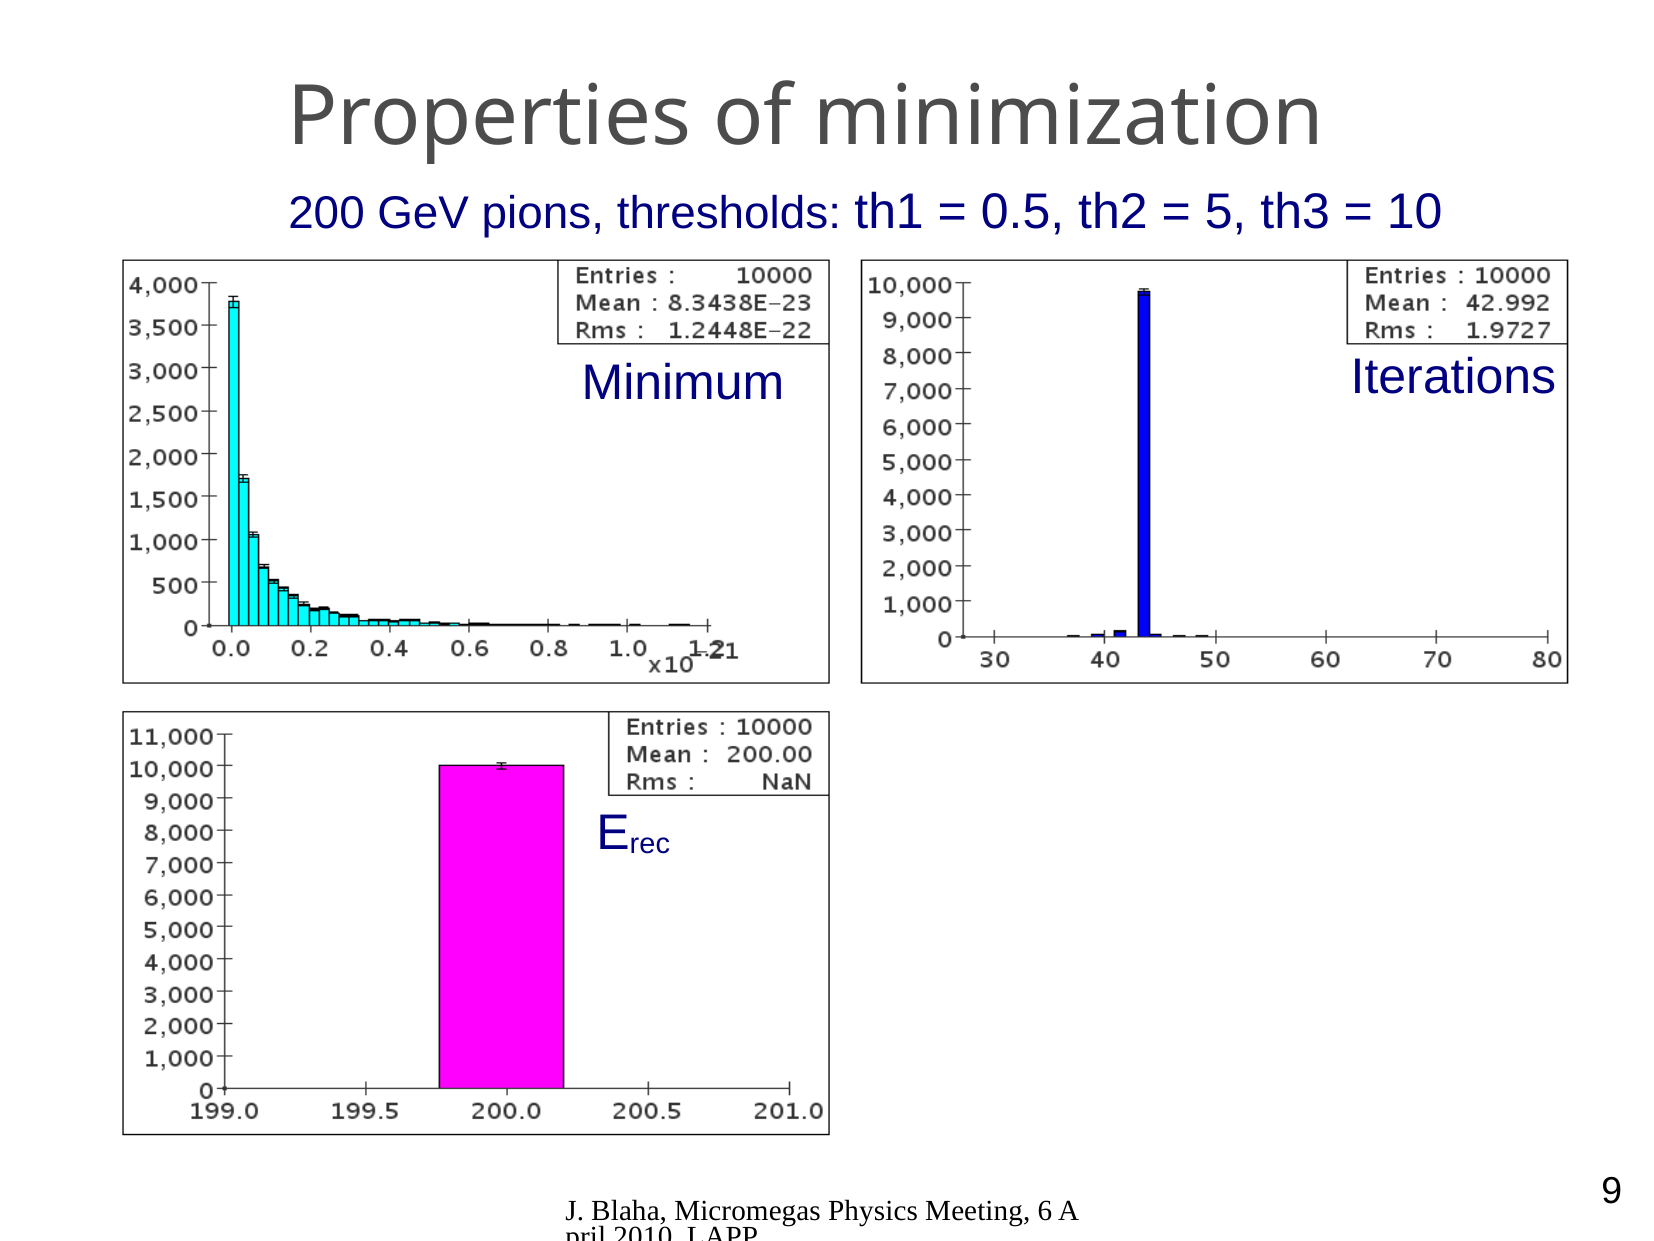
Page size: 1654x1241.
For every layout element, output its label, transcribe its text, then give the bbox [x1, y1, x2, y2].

title Properties of minimization [0, 18, 1634, 208]
text_box Iterations [1335, 341, 1654, 412]
text_box 200 GeV pions, thresholds: th1 = 0.5, th2 = 5, th3 = 10 [273, 175, 1502, 246]
text_box Erec [581, 797, 770, 885]
picture [107, 246, 1584, 1149]
text_box Minimum [566, 346, 835, 418]
text_box 9 [1586, 1161, 1638, 1219]
